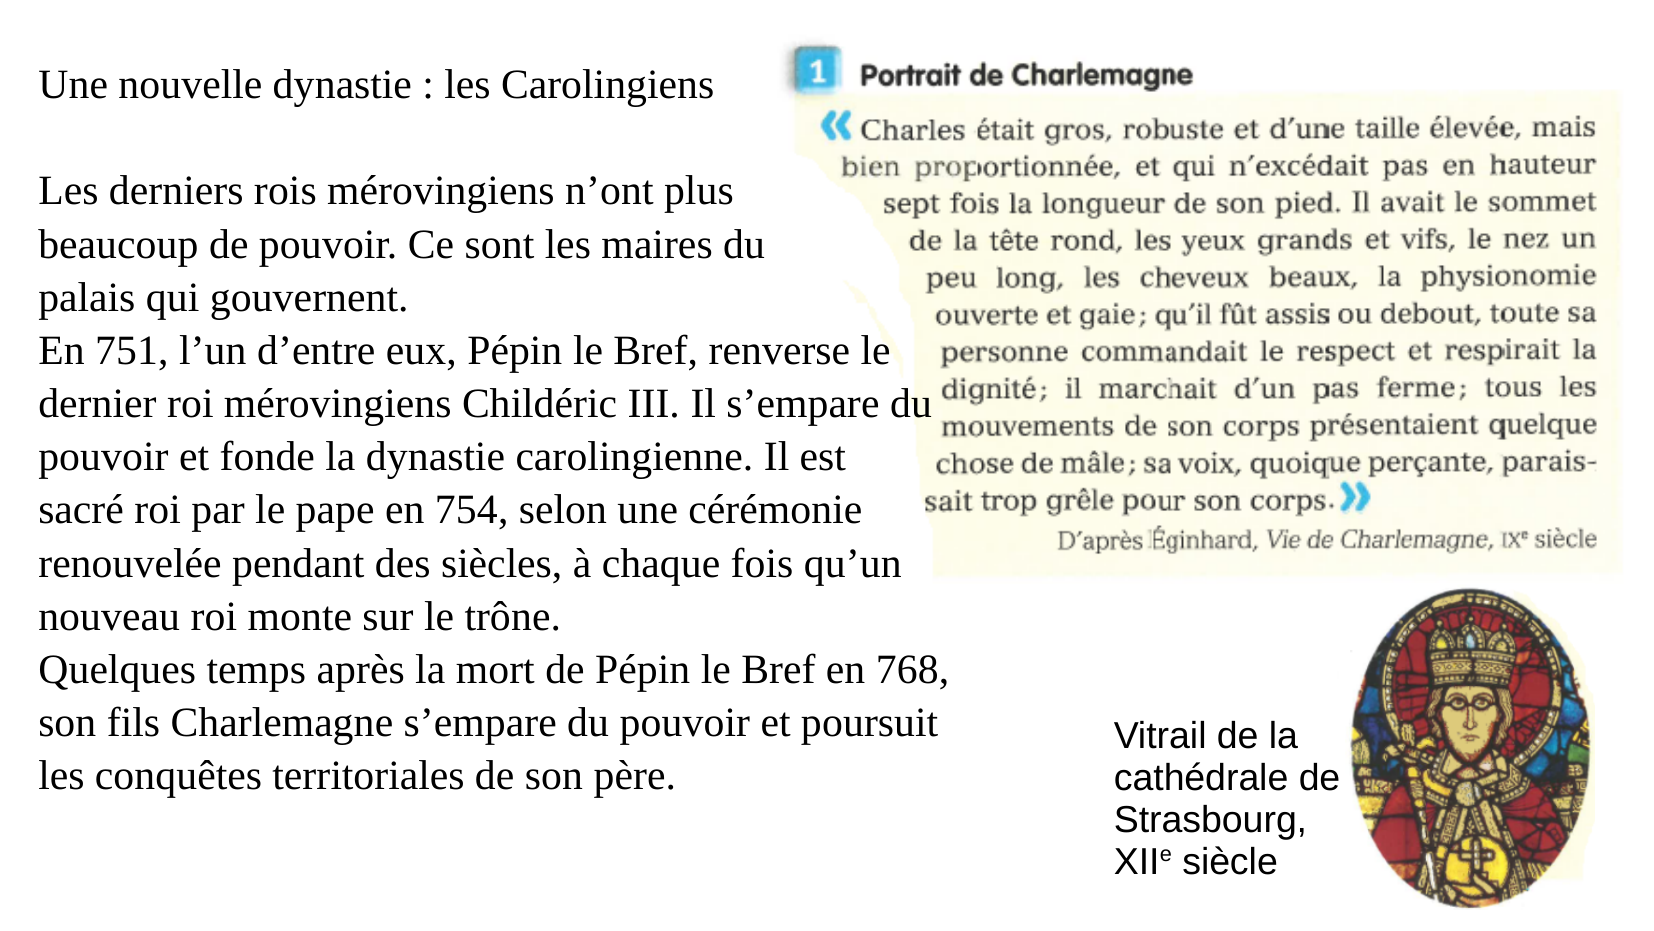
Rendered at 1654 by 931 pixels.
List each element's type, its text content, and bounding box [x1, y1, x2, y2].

picture [767, 32, 1625, 910]
text_box Vitrail de la cathédrale de Strasbourg, XIIe siècle [1099, 707, 1382, 931]
text_box Une nouvelle dynastie : les Carolingiens Les derniers rois mérovingiens n’ont plus beaucoup de pouvoir. Ce sont les maires du palais qui gouvernent. En 751, l’un d’entre eux, Pépin le Bref, renverse le dernier roi mérovingiens Childéric III. Il s’empare du pouvoir et fonde la dynastie carolingienne. Il est sacré roi par le pape en 754, selon une cérémonie renouvelée pendant des siècles, à chaque fois qu’un nouveau roi monte sur le trône. Quelques temps après la mort de Pépin le Bref en 768, son fils Charlemagne s’empare du pouvoir et poursuit les conquêtes territoriales de son père. [23, 47, 981, 902]
